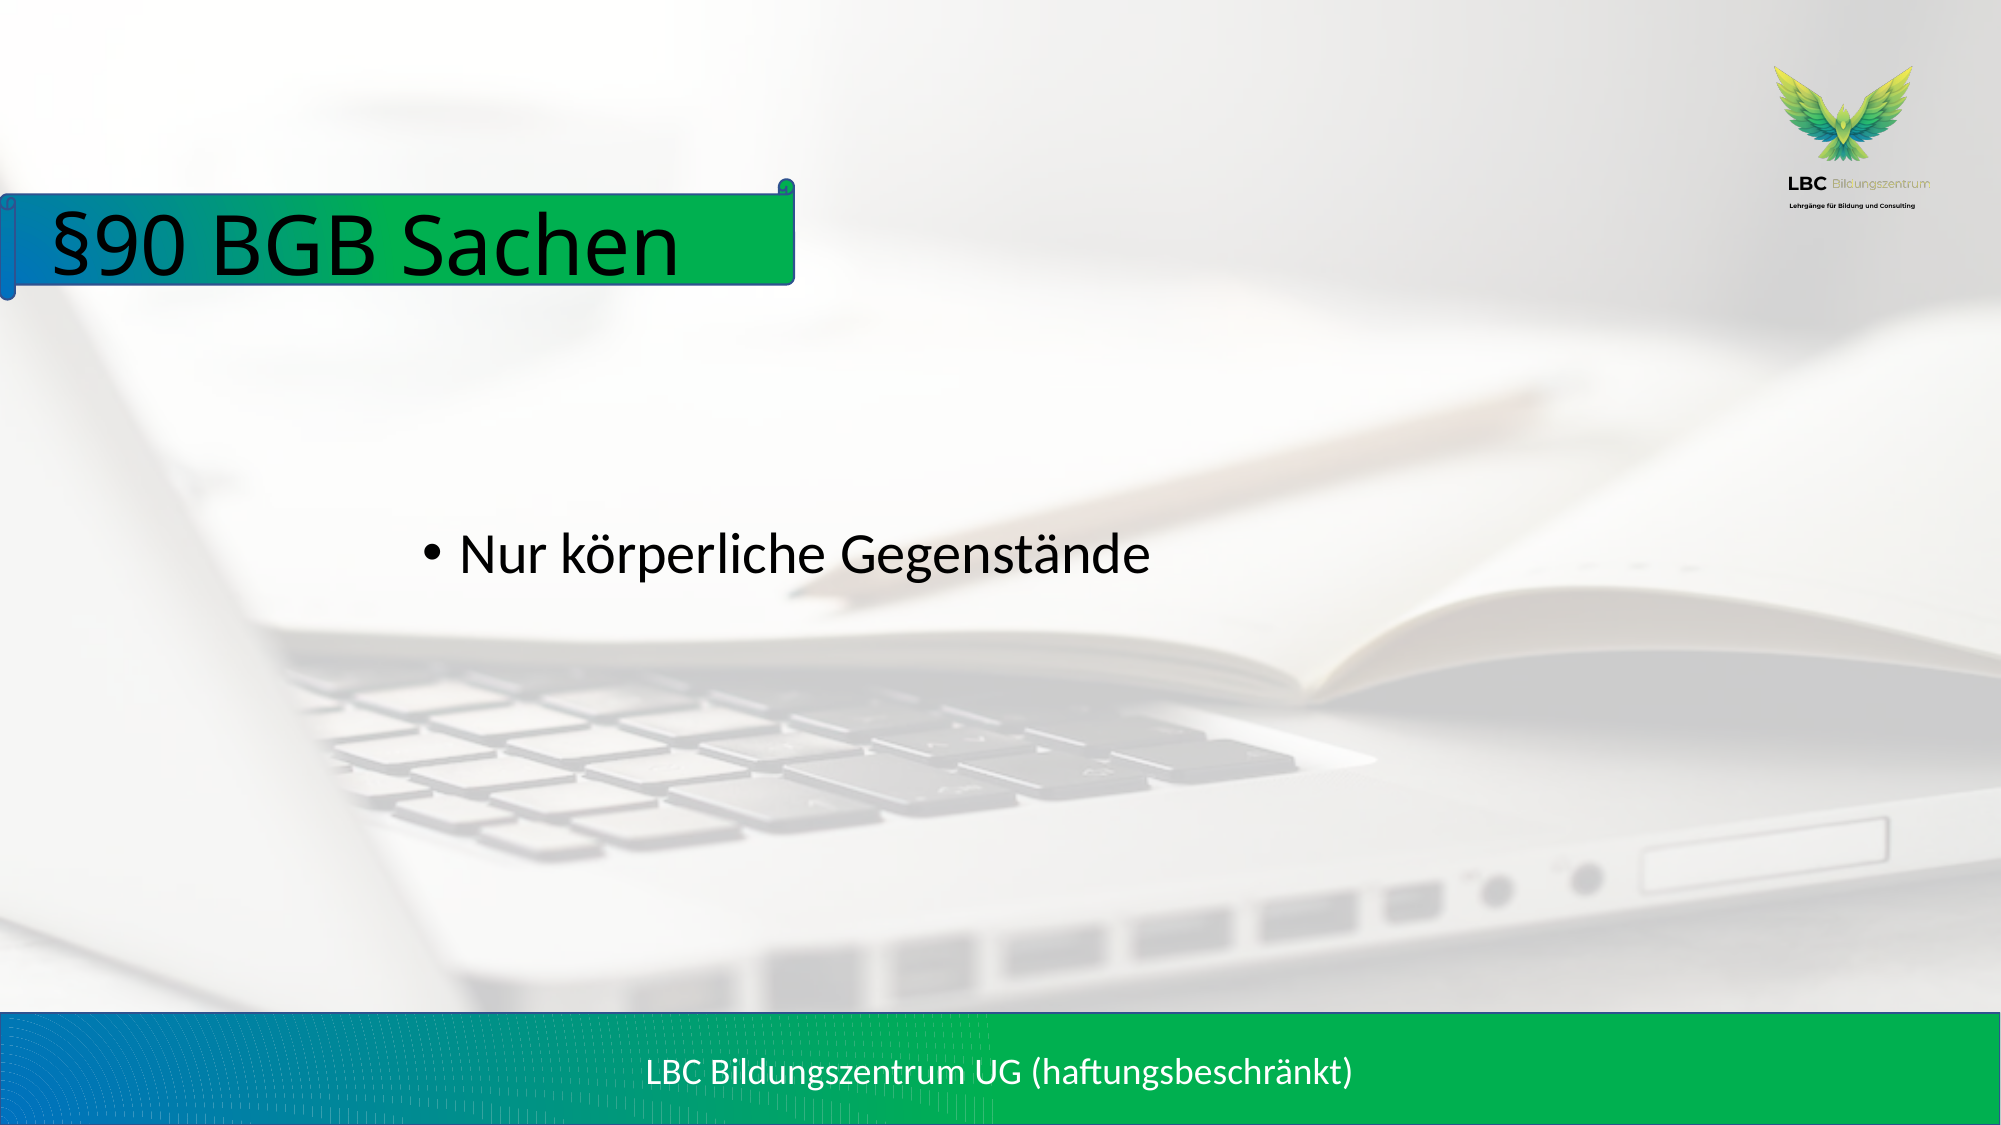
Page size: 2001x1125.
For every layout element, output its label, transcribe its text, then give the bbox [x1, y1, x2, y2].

list Nur körperliche Gegenstände [407, 516, 1863, 1014]
title §90 BGB Sachen [35, 196, 756, 277]
